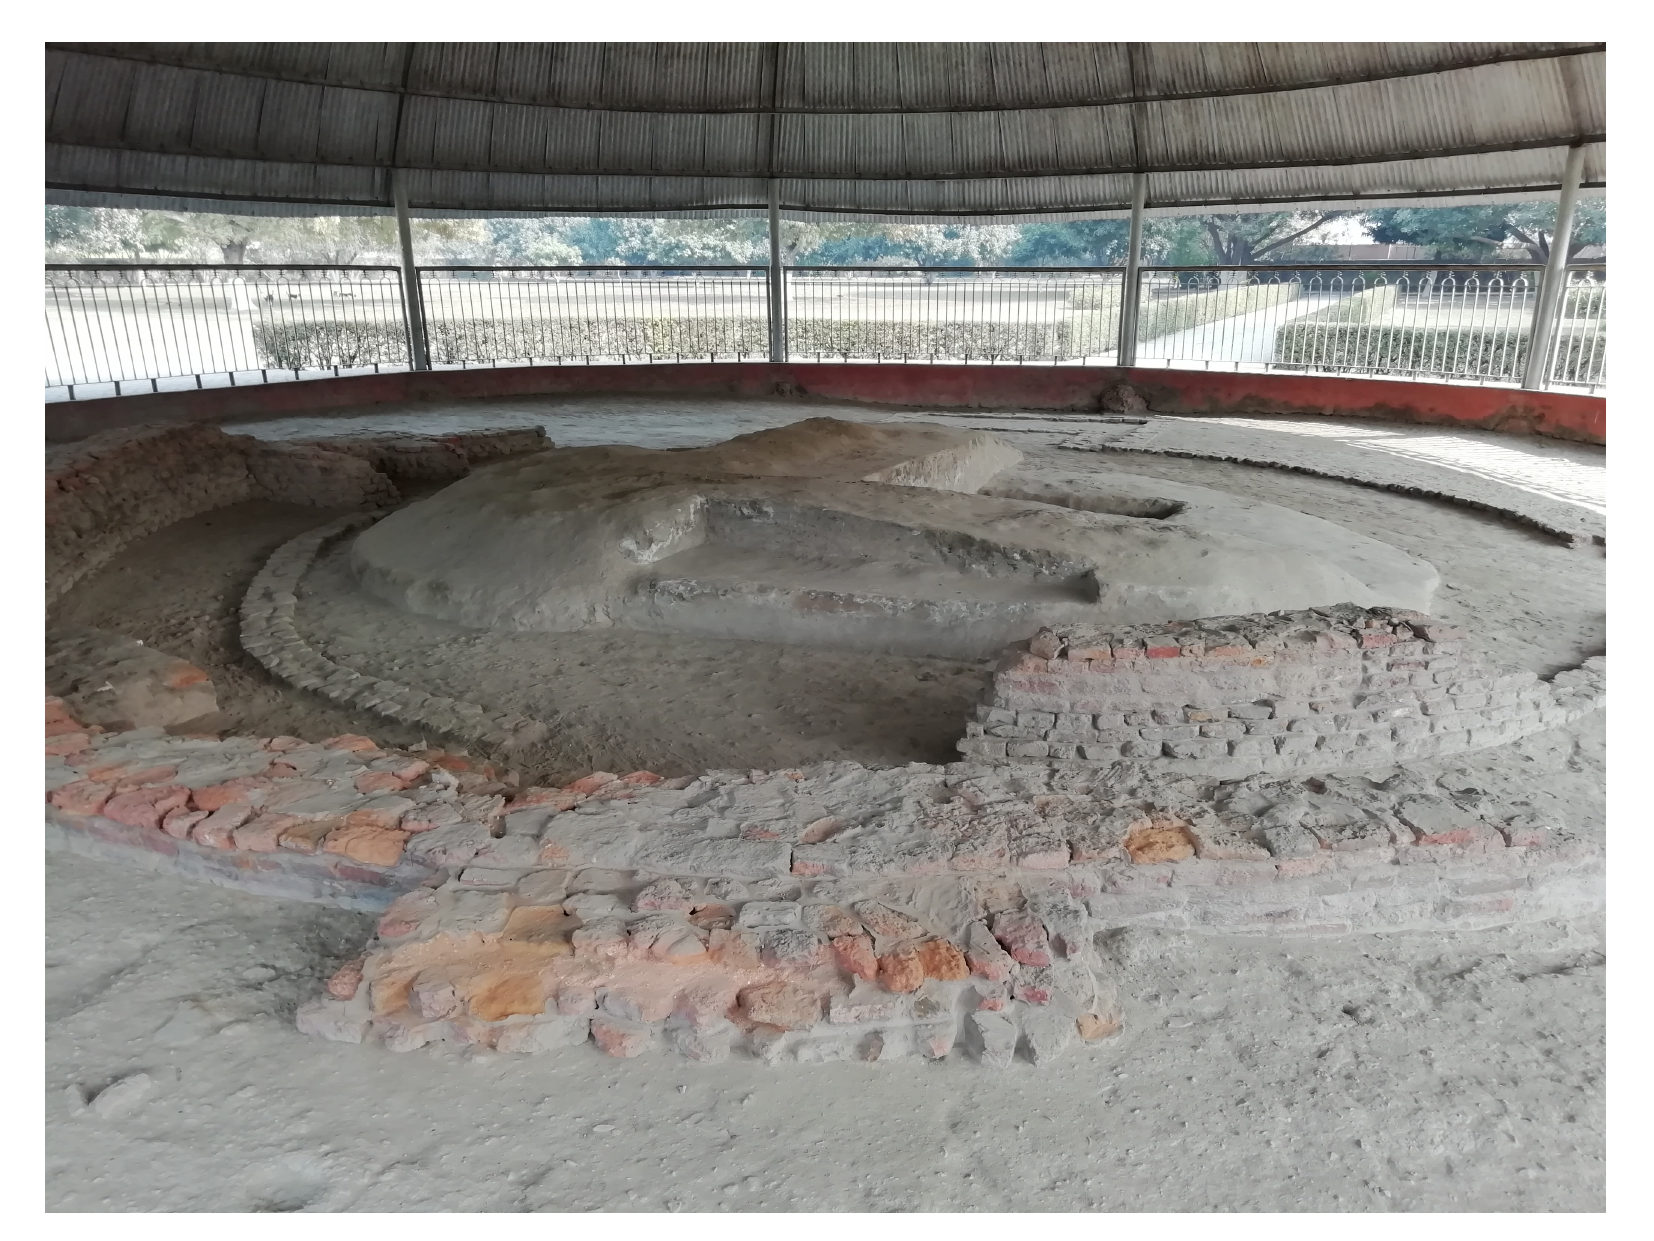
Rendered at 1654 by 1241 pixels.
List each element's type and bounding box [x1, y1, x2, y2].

picture [45, 42, 1606, 1213]
